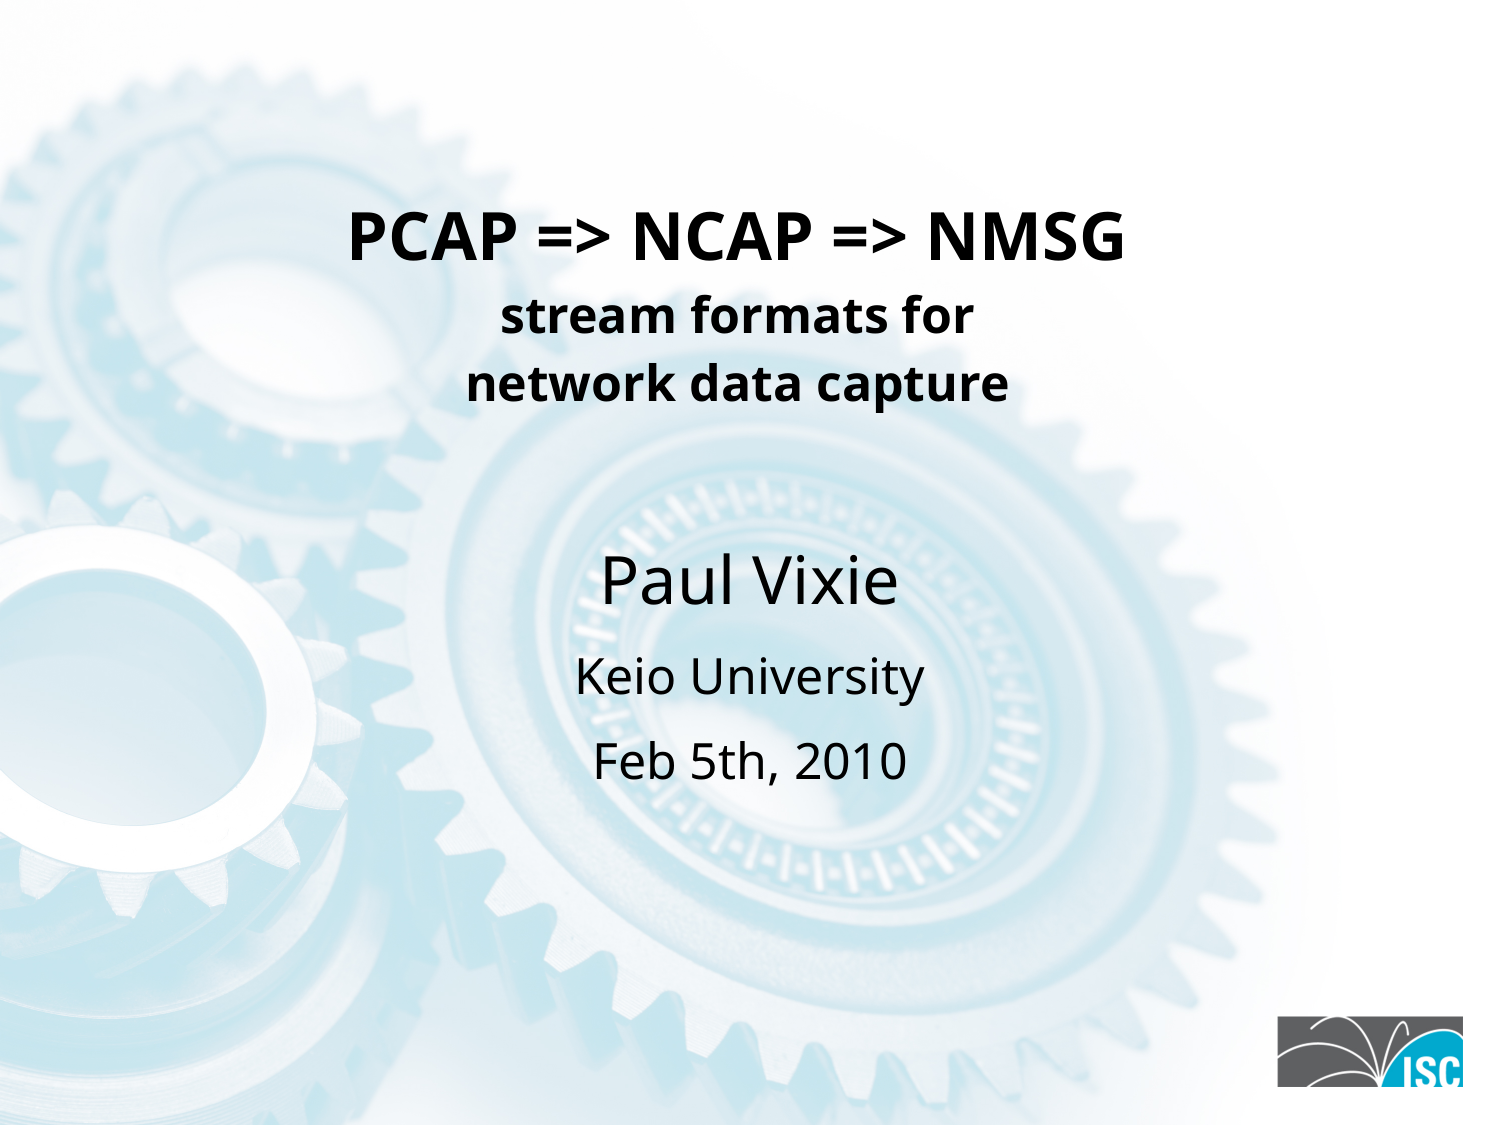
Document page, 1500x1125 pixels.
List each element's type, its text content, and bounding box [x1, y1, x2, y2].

subtitle Paul Vixie Keio University Feb 5th, 2010 [225, 519, 1276, 808]
title PCAP => NCAP => NMSG stream formats for network data capture [99, 182, 1375, 424]
picture [0, 0, 1500, 1125]
